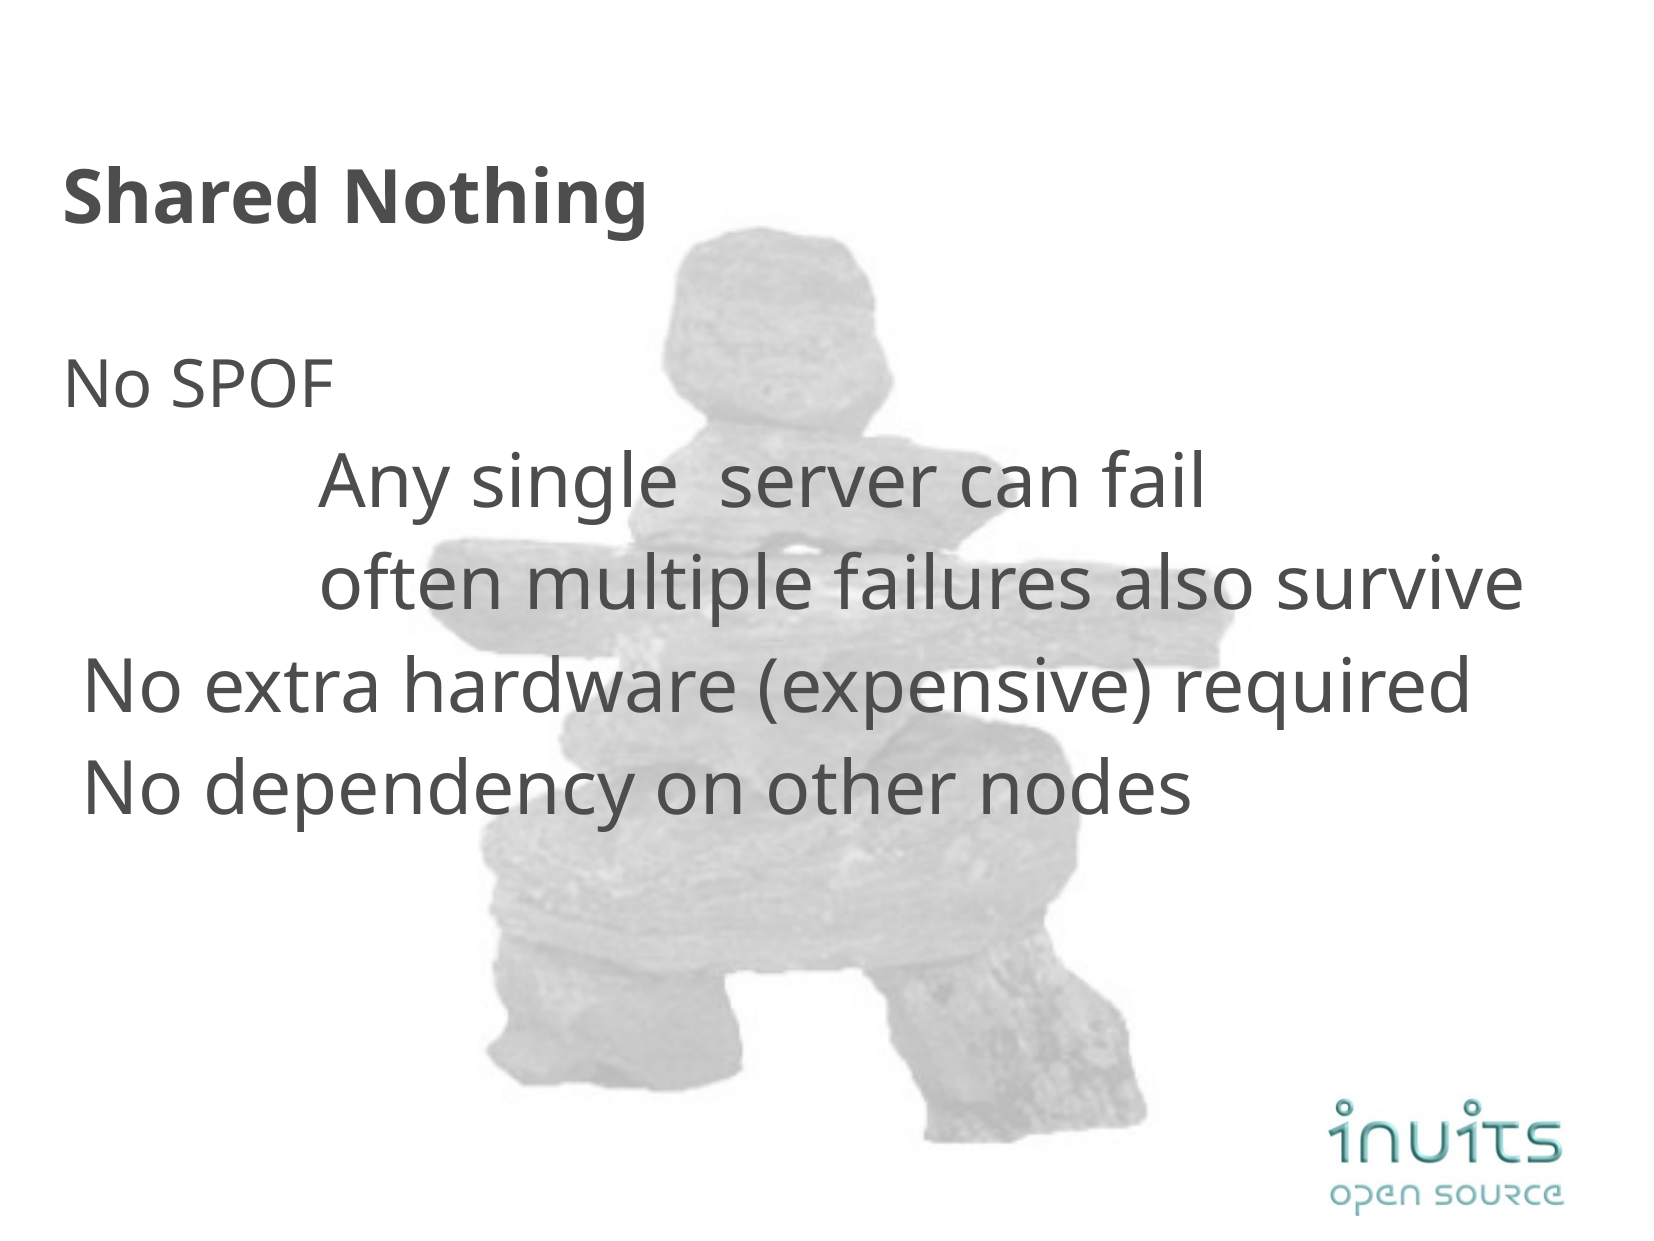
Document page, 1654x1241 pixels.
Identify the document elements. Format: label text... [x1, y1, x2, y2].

text_box Shared Nothing No SPOF Any single server can fail often multiple failures also survive No extra hardware (expensive) required No dependency on other nodes [47, 135, 1627, 1241]
